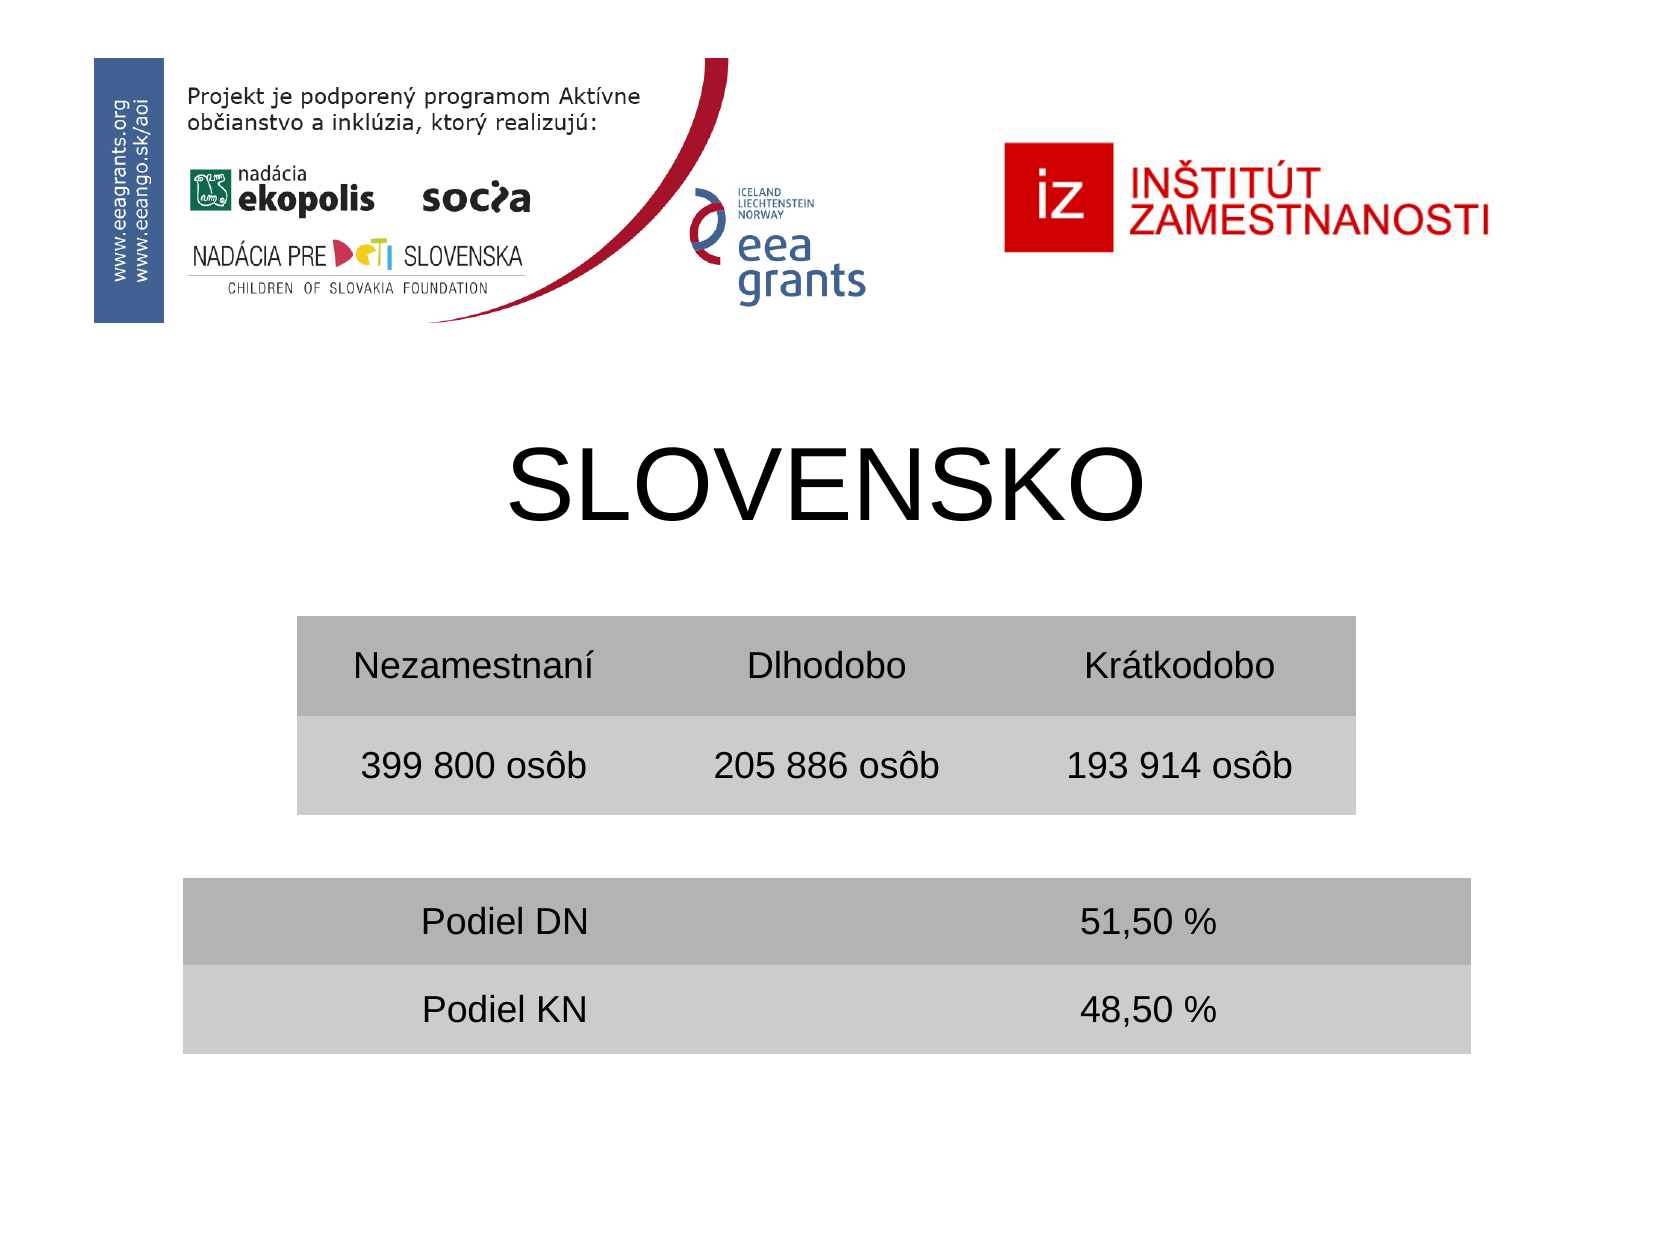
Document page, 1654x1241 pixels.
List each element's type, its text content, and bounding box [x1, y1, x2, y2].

table_header Krátkodobo [1003, 616, 1356, 716]
table_header Nezamestnaní [297, 616, 650, 716]
table_cell 193 914 osôb [1003, 716, 1356, 815]
table_header 51,50 % [827, 878, 1471, 965]
table_cell Podiel KN [183, 965, 827, 1054]
subtitle SLOVENSKO [82, 183, 1571, 903]
picture [944, 47, 1548, 343]
picture [94, 58, 887, 324]
table_cell 48,50 % [827, 965, 1471, 1054]
table_header Dlhodobo [650, 616, 1003, 716]
table_header Podiel DN [183, 878, 827, 965]
table_cell 399 800 osôb [297, 716, 650, 815]
table_cell 205 886 osôb [650, 716, 1003, 815]
